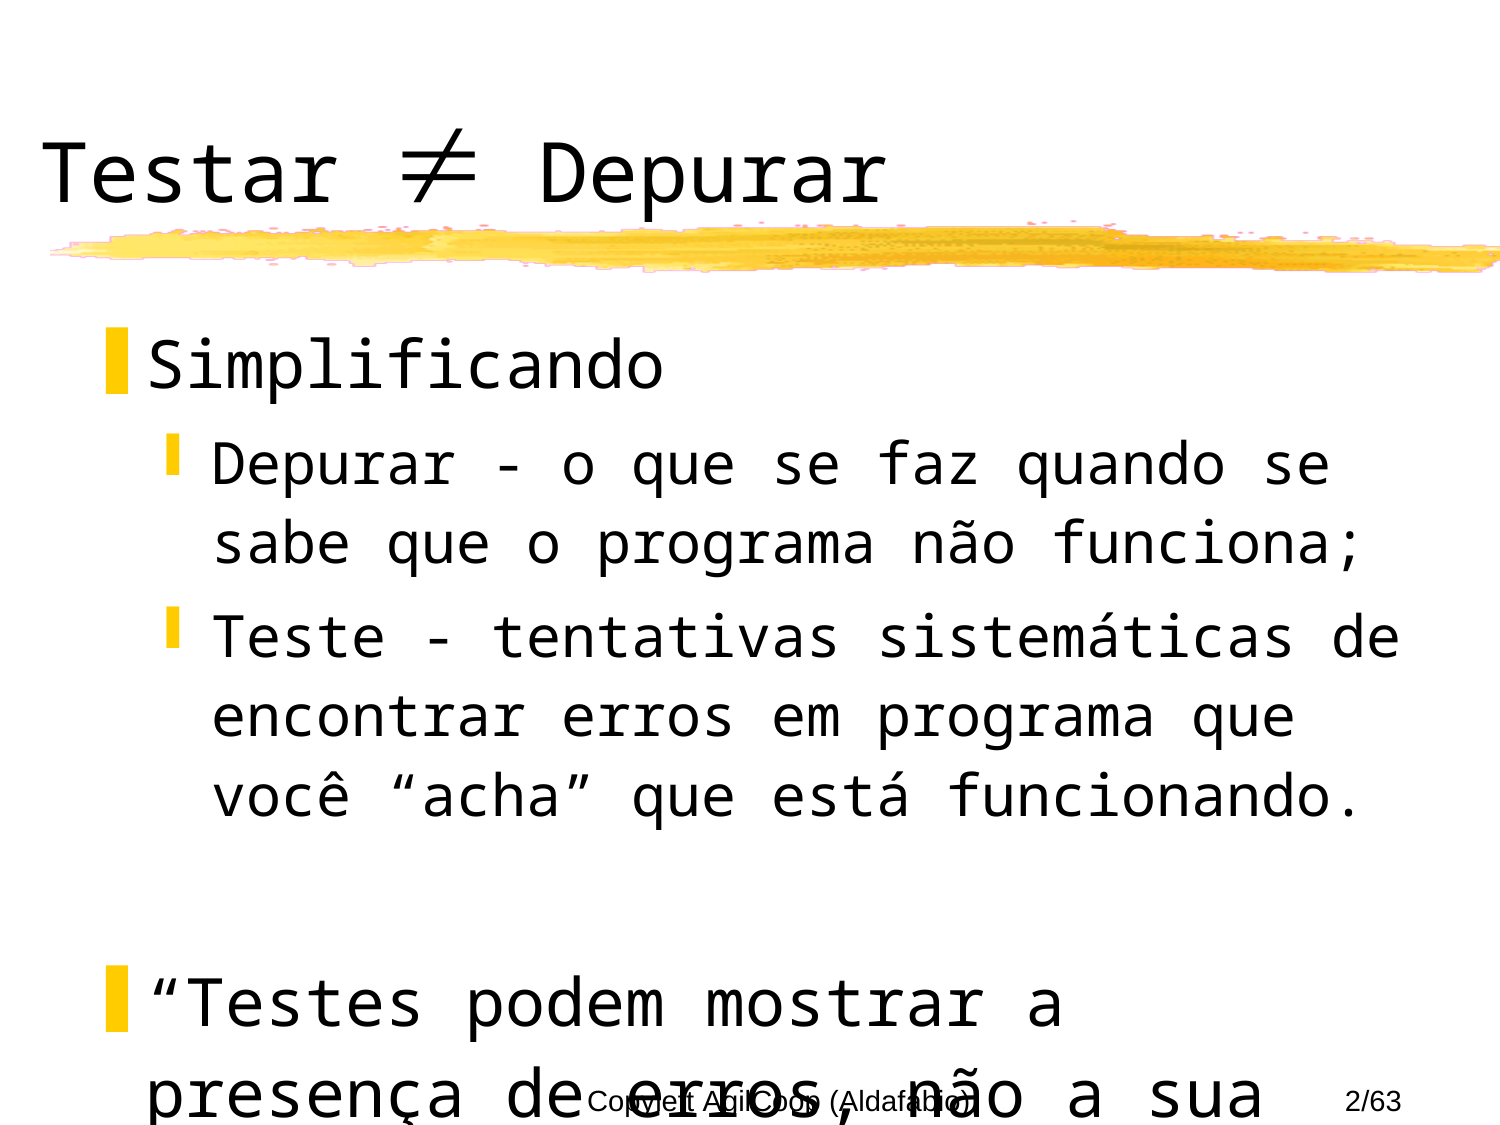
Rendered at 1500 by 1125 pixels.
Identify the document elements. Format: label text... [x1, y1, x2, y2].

picture [50, 215, 1500, 284]
list Simplificando Depurar - o que se faz quando se sabe que o programa não funciona; Teste - tentativas sistemáticas de encontrar erros em programa que você “acha” que está funcionando. “Testes podem mostrar a presença de erros, não a sua ausência (Dijkstra)” [74, 309, 1417, 1059]
title Testar ≠ Depurar [24, 74, 1488, 238]
